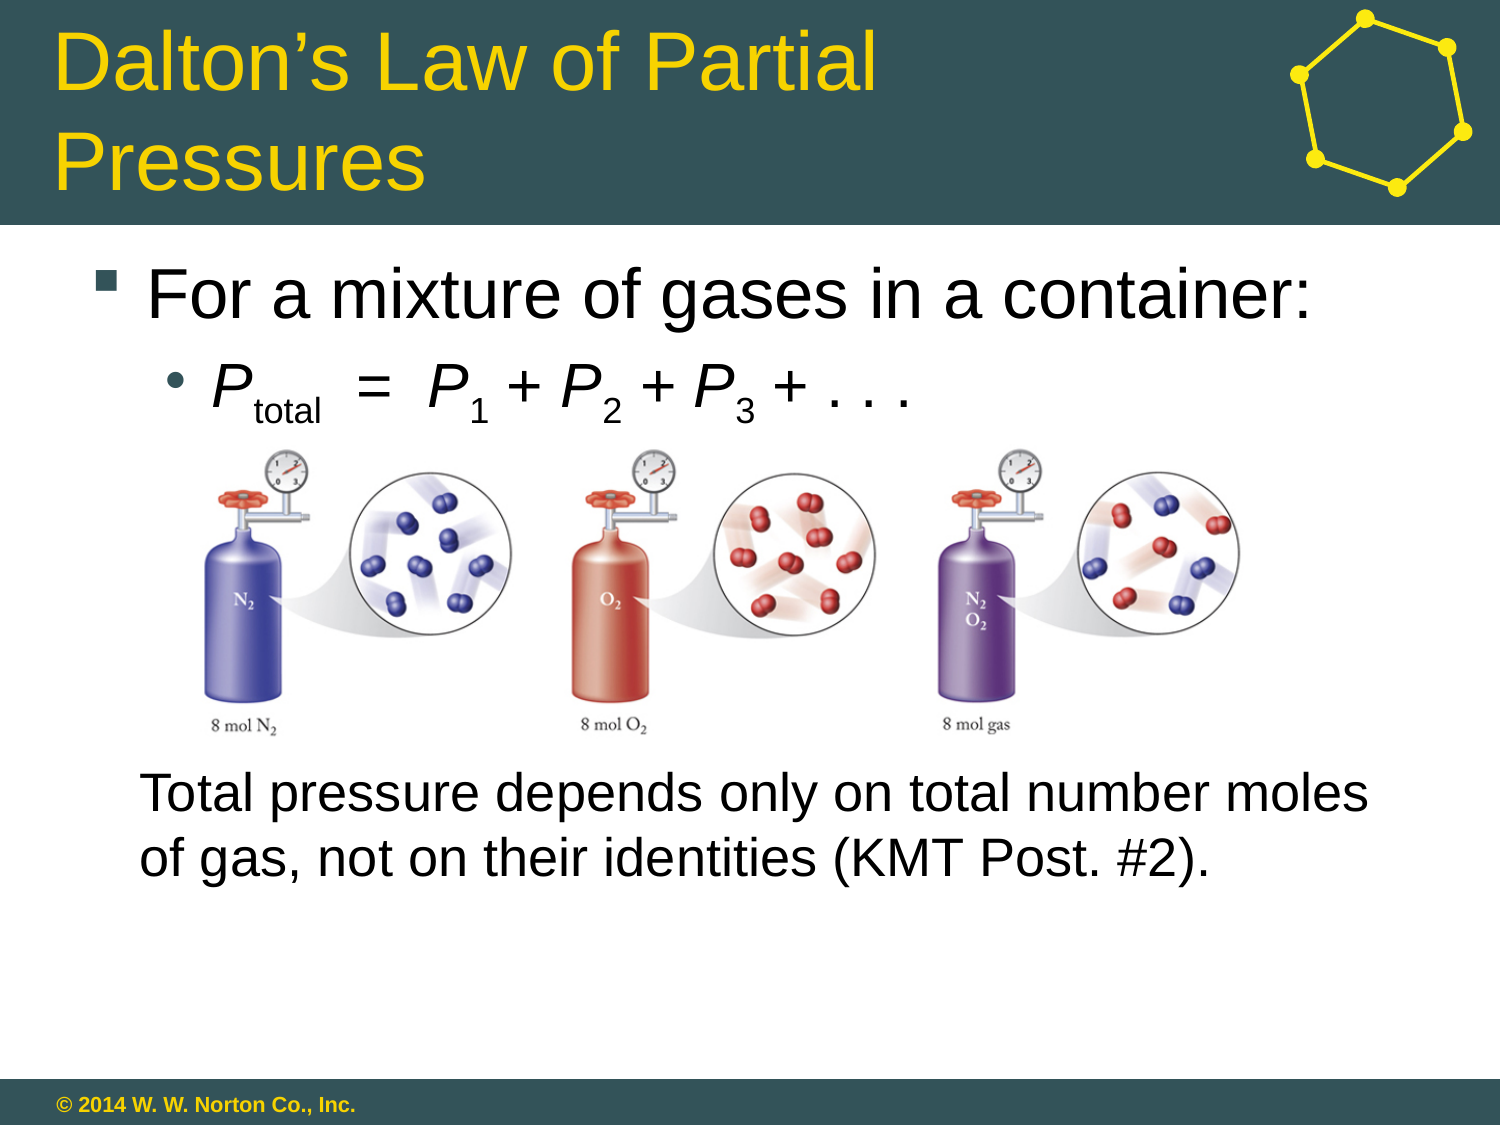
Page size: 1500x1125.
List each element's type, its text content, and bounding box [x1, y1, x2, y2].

title Dalton’s Law of Partial Pressures [37, 19, 1118, 195]
chart [192, 437, 1255, 749]
text_box Total pressure depends only on total number moles of gas, not on their identities (KMT Post. #2). [50, 749, 1425, 895]
list For a mixture of gases in a container: Ptotal = P1 + P2 + P3 + . . . [75, 240, 1425, 466]
